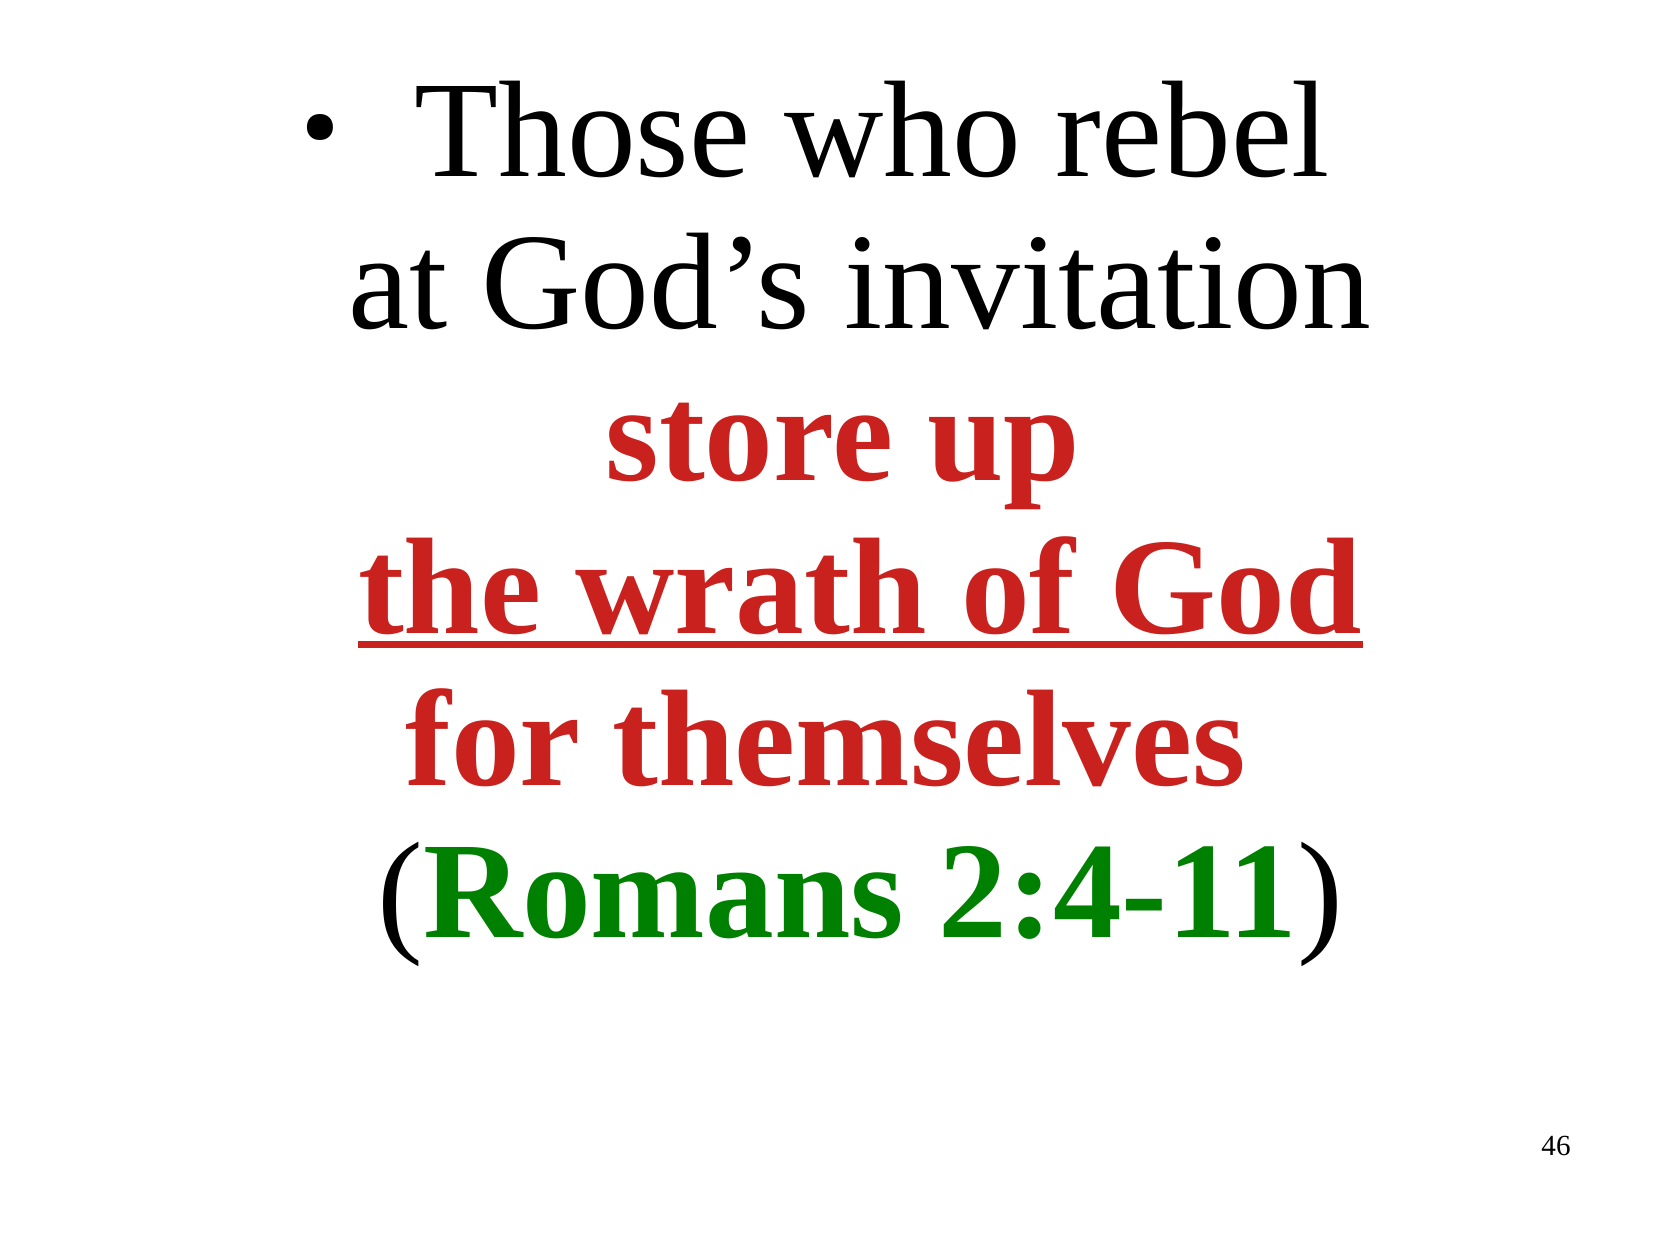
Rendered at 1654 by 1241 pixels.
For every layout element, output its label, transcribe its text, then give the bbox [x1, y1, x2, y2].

list Those who rebel at God’s invitation store up the wrath of God for themselves (Romans 2:4-11) [37, 53, 1613, 1201]
